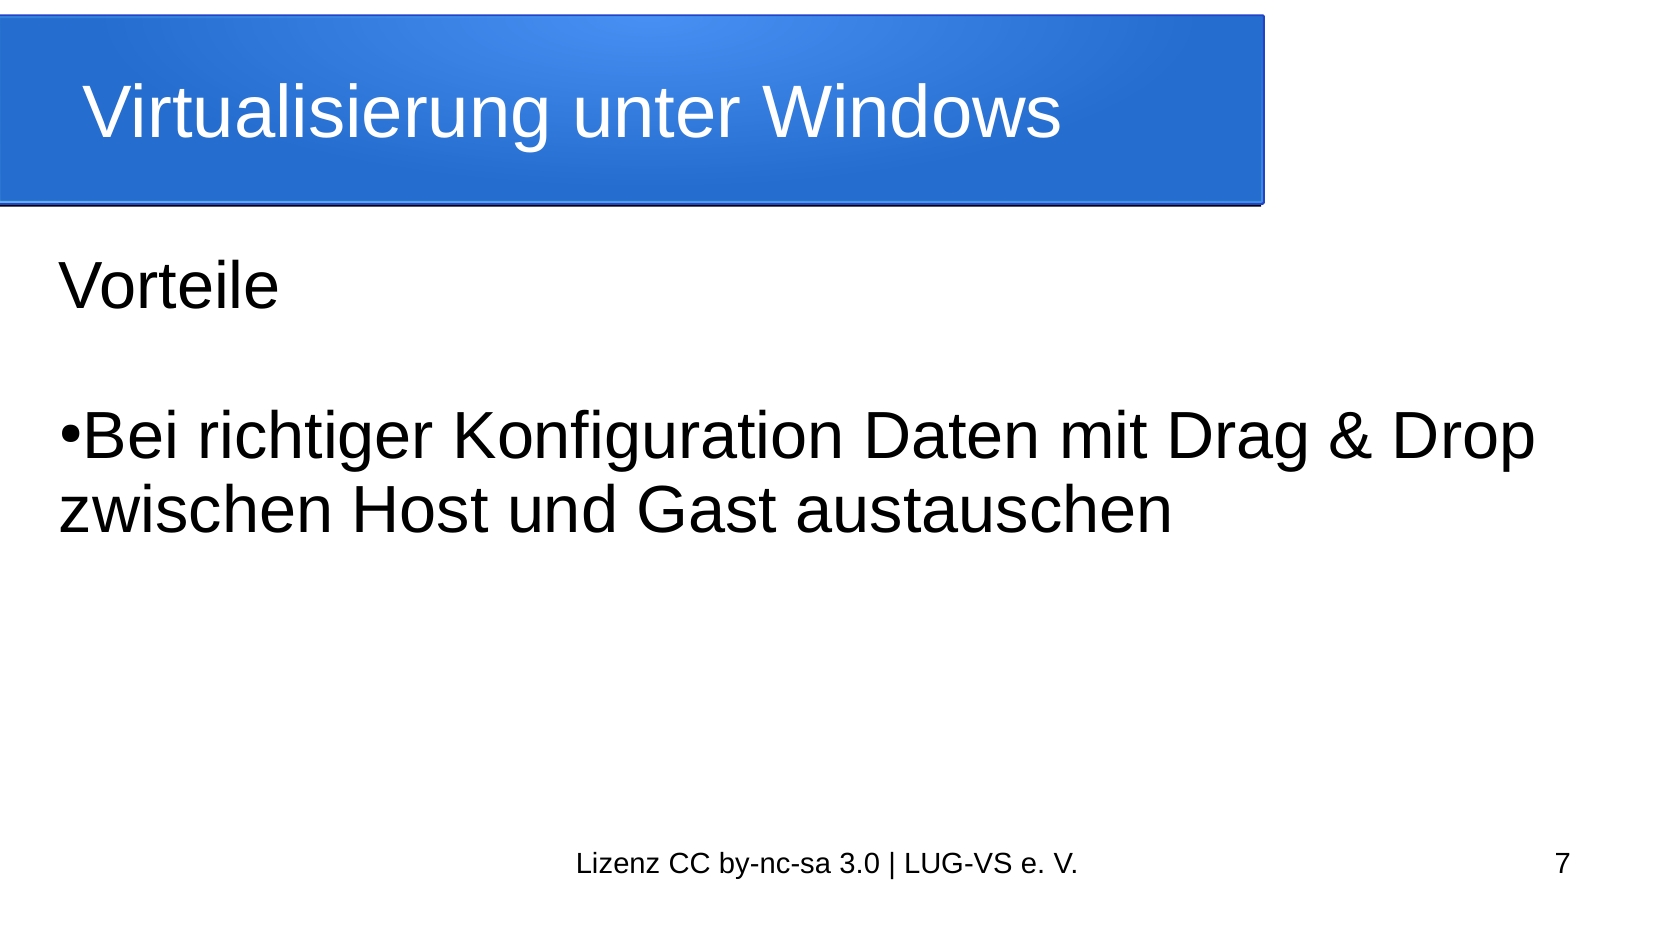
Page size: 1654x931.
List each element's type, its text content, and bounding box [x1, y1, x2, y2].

title Virtualisierung unter Windows [82, 35, 1235, 189]
text_box Vorteile Bei richtiger Konfiguration Daten mit Drag & Drop zwischen Host und Gast austauschen [59, 248, 1607, 847]
